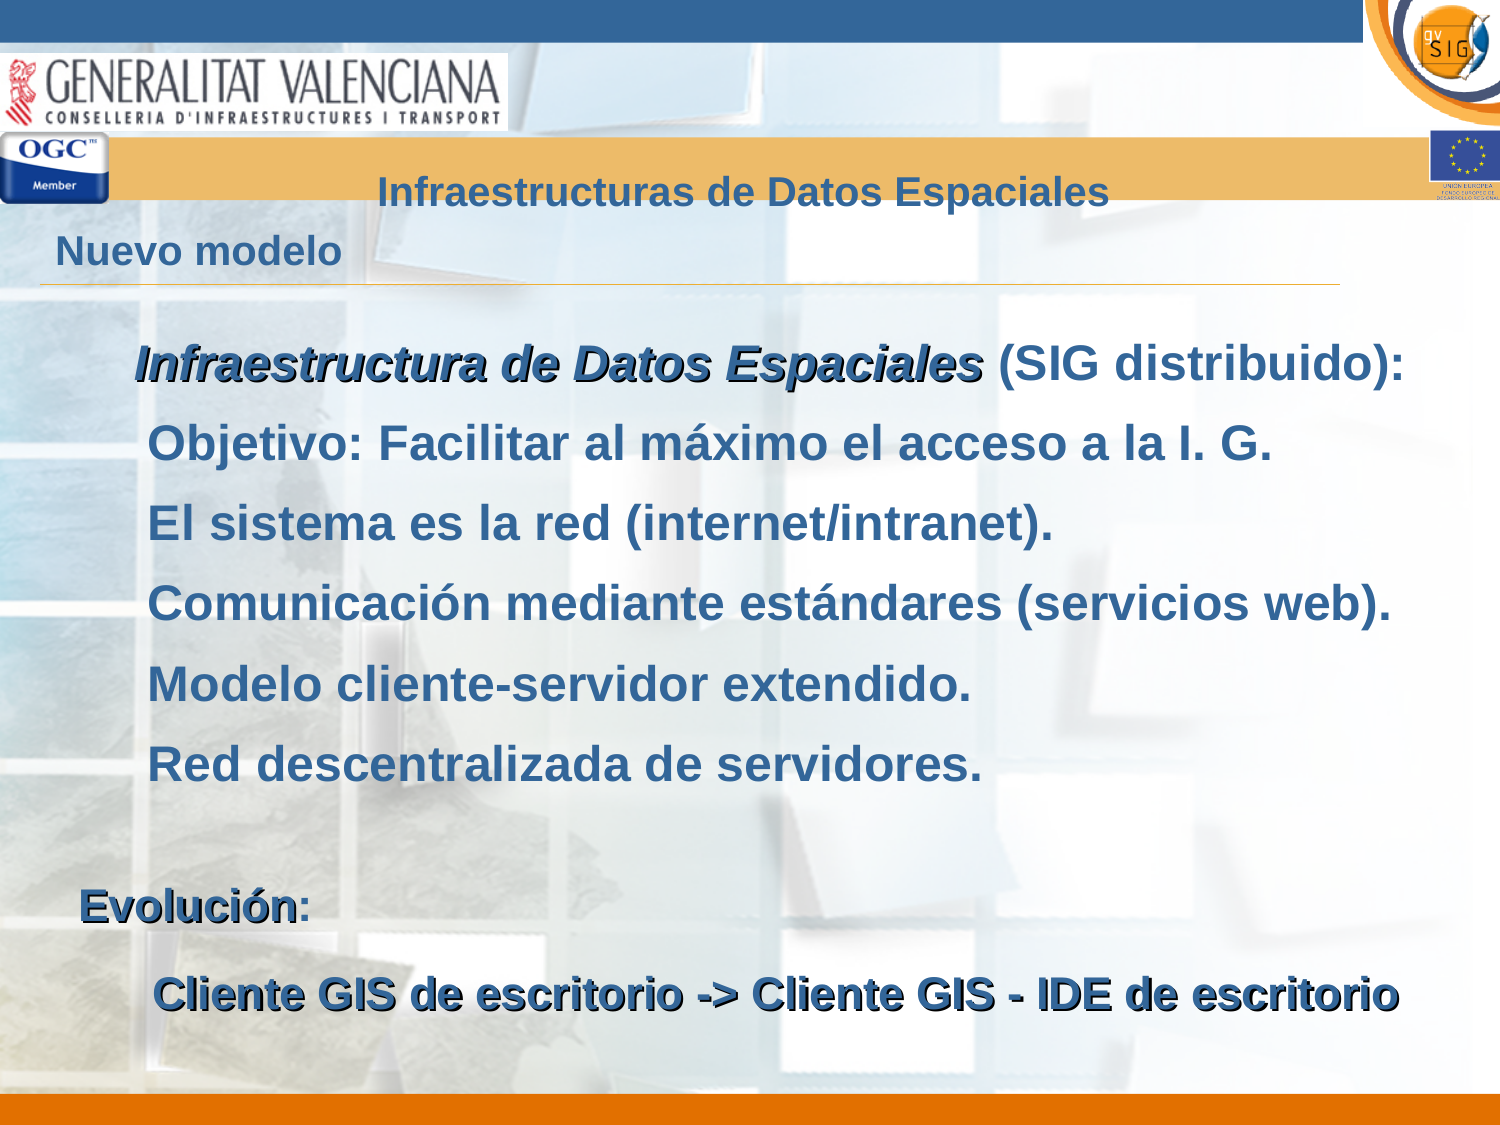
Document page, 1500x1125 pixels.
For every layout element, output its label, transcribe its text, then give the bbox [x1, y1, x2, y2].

picture [1363, 0, 1500, 127]
text_box Infraestructuras de Datos Espaciales [0, 137, 1488, 203]
picture [0, 53, 508, 131]
text_box Nuevo modelo [40, 222, 1196, 286]
text_box Infraestructura de Datos Espaciales (SIG distribuido): Objetivo: Facilitar al máximo el acceso a la I. G. El sistema es la red (internet/intranet). Comunicación mediante estándares (servicios web). Modelo cliente-servidor extendido. Red descentralizada de servidores. [133, 348, 1474, 816]
text_box Evolución: Cliente GIS de escritorio -> Cliente GIS - IDE de escritorio [63, 871, 1436, 1031]
picture [0, 132, 109, 137]
picture [1429, 129, 1500, 200]
